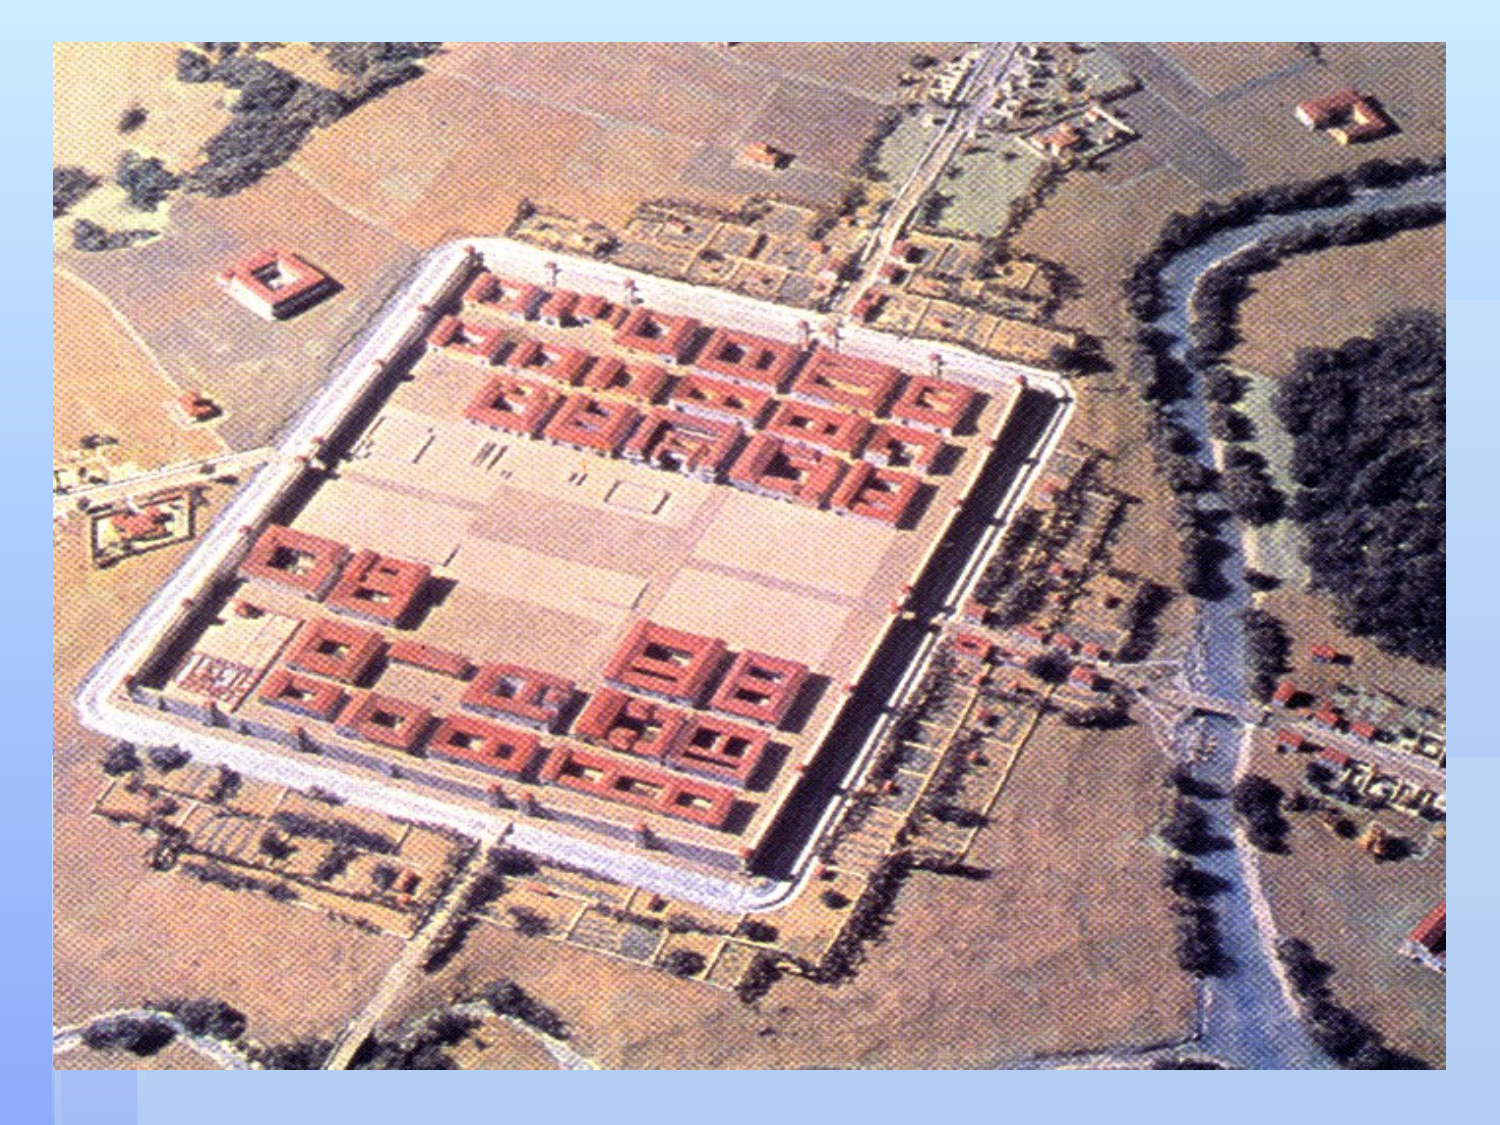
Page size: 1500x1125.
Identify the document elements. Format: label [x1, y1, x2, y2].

picture [53, 42, 1446, 1070]
